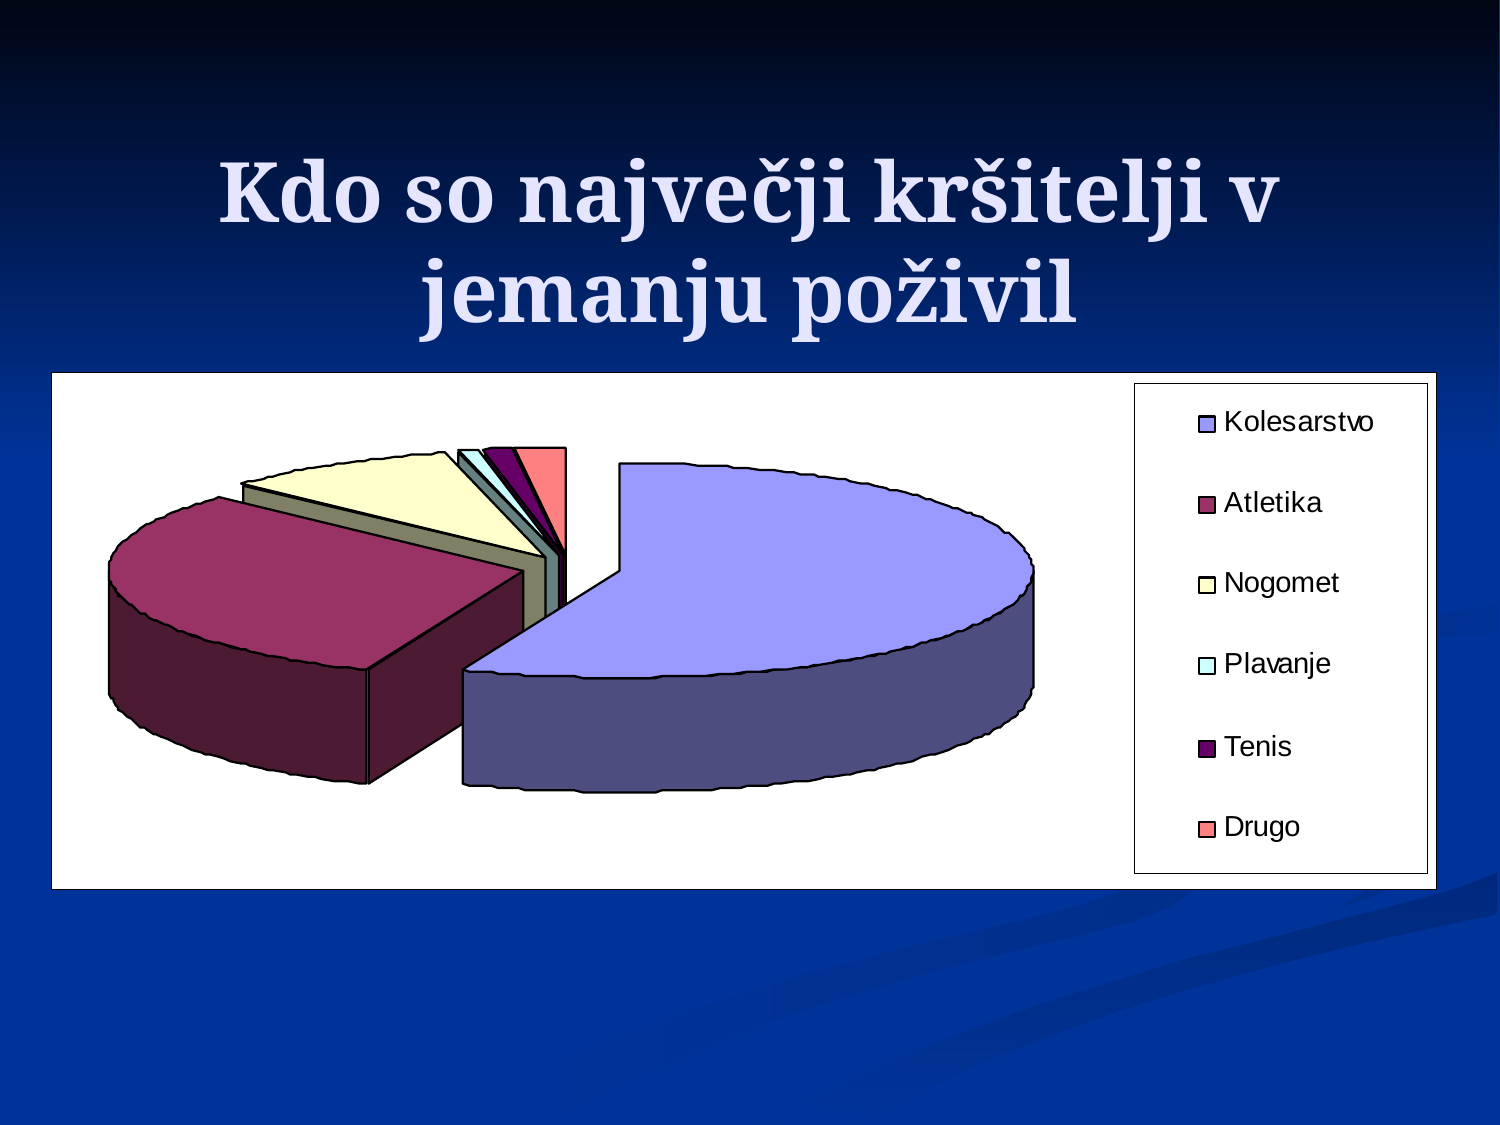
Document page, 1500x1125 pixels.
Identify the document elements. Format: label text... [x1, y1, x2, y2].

title Kdo so največji kršitelji v jemanju poživil [75, 45, 1425, 233]
chart [41, 361, 1453, 902]
picture [39, 360, 1450, 901]
